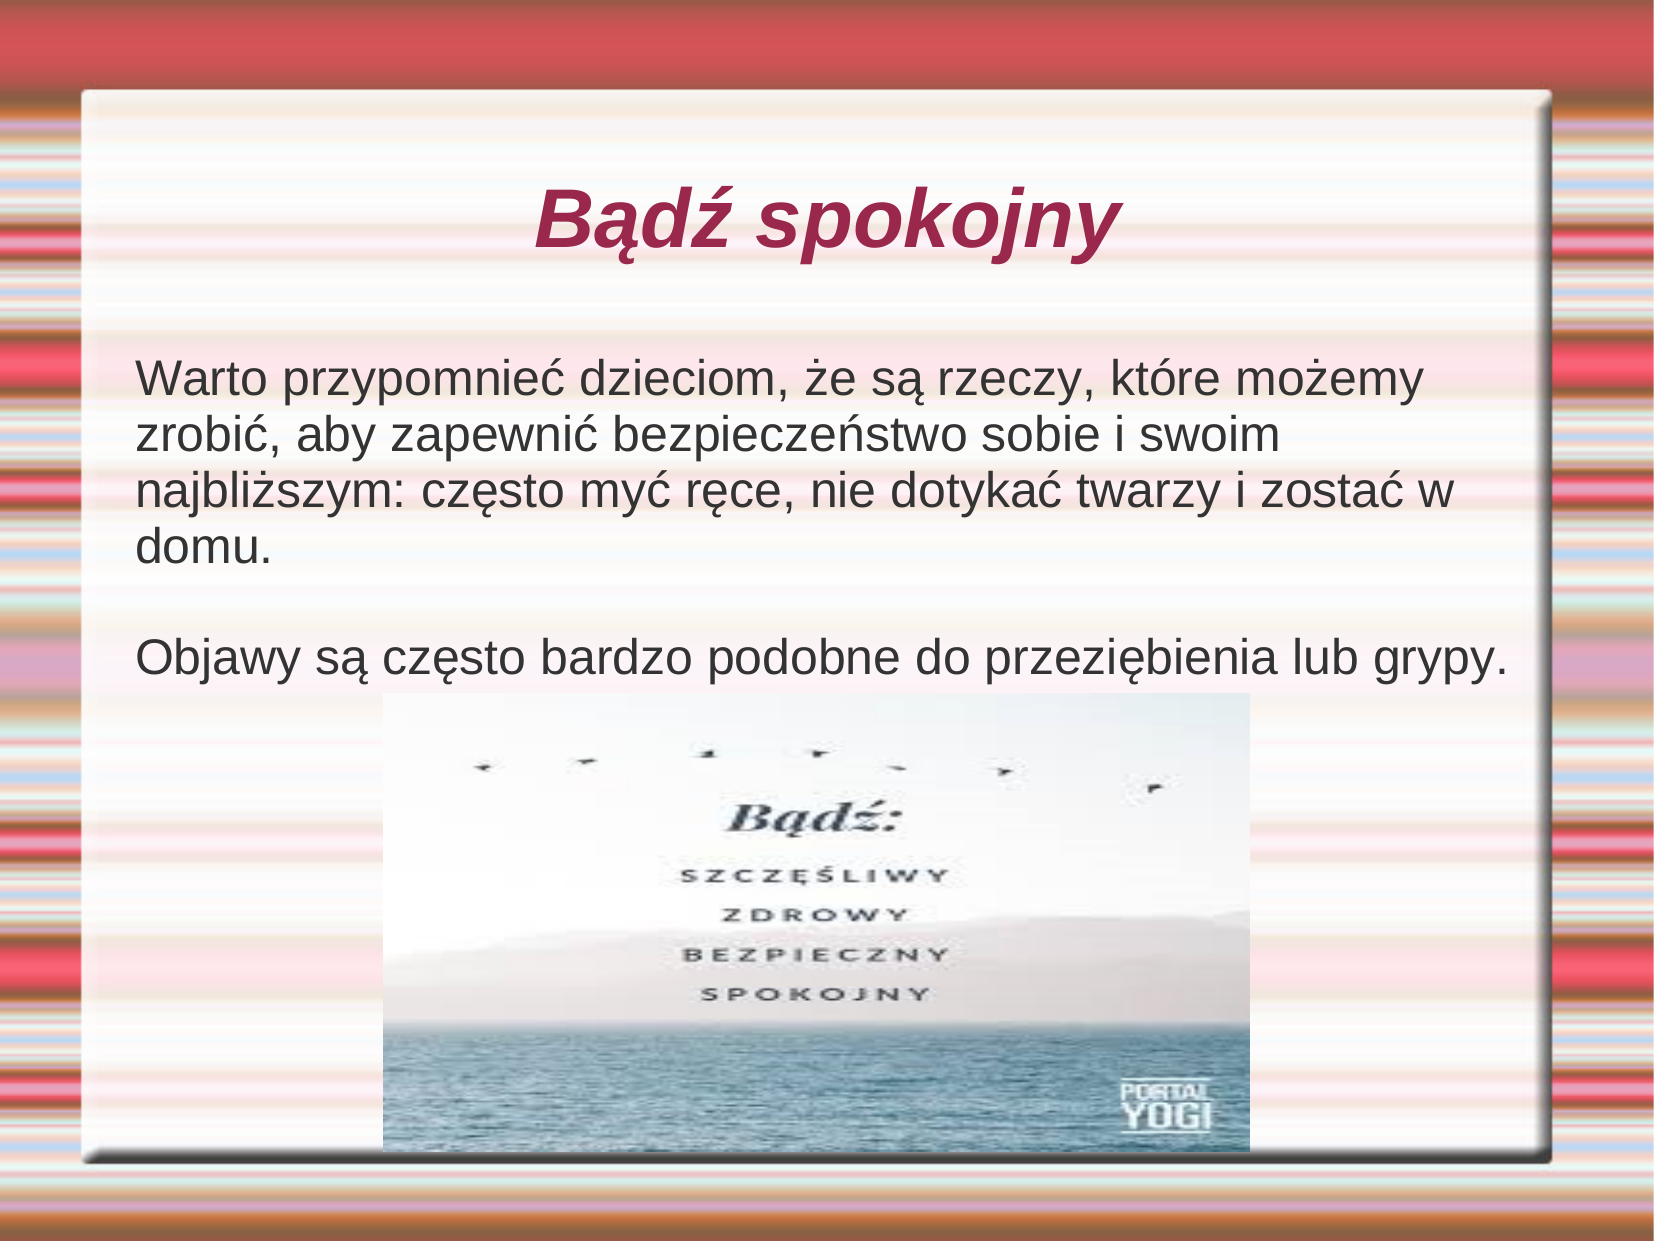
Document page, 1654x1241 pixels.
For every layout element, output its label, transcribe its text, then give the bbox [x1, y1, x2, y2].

picture [0, 0, 1654, 1241]
list Warto przypomnieć dzieciom, że są rzeczy, które możemy zrobić, aby zapewnić bezpieczeństwo sobie i swoim najbliższym: często myć ręce, nie dotykać twarzy i zostać w domu. Objawy są często bardzo podobne do przeziębienia lub grypy. [134, 350, 1516, 1133]
title Bądź spokojny [121, 114, 1534, 322]
